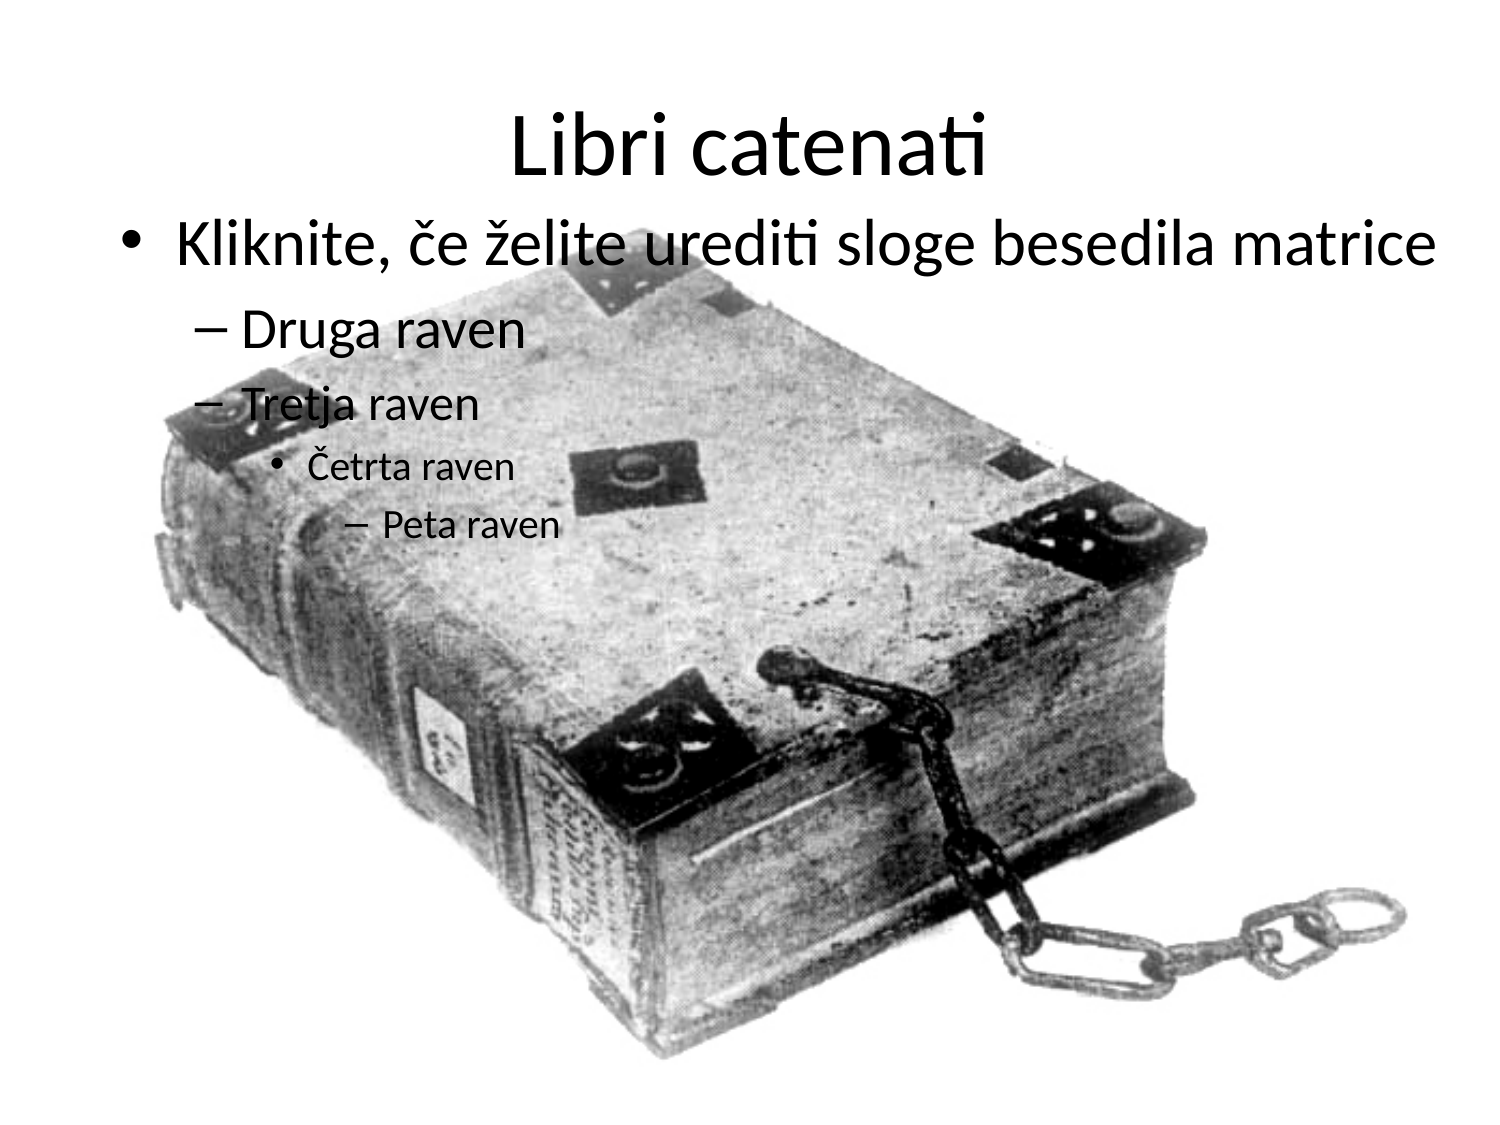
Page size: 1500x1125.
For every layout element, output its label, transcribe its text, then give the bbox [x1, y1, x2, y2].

title Libri catenati [75, 45, 1425, 233]
picture [123, 190, 1436, 1075]
